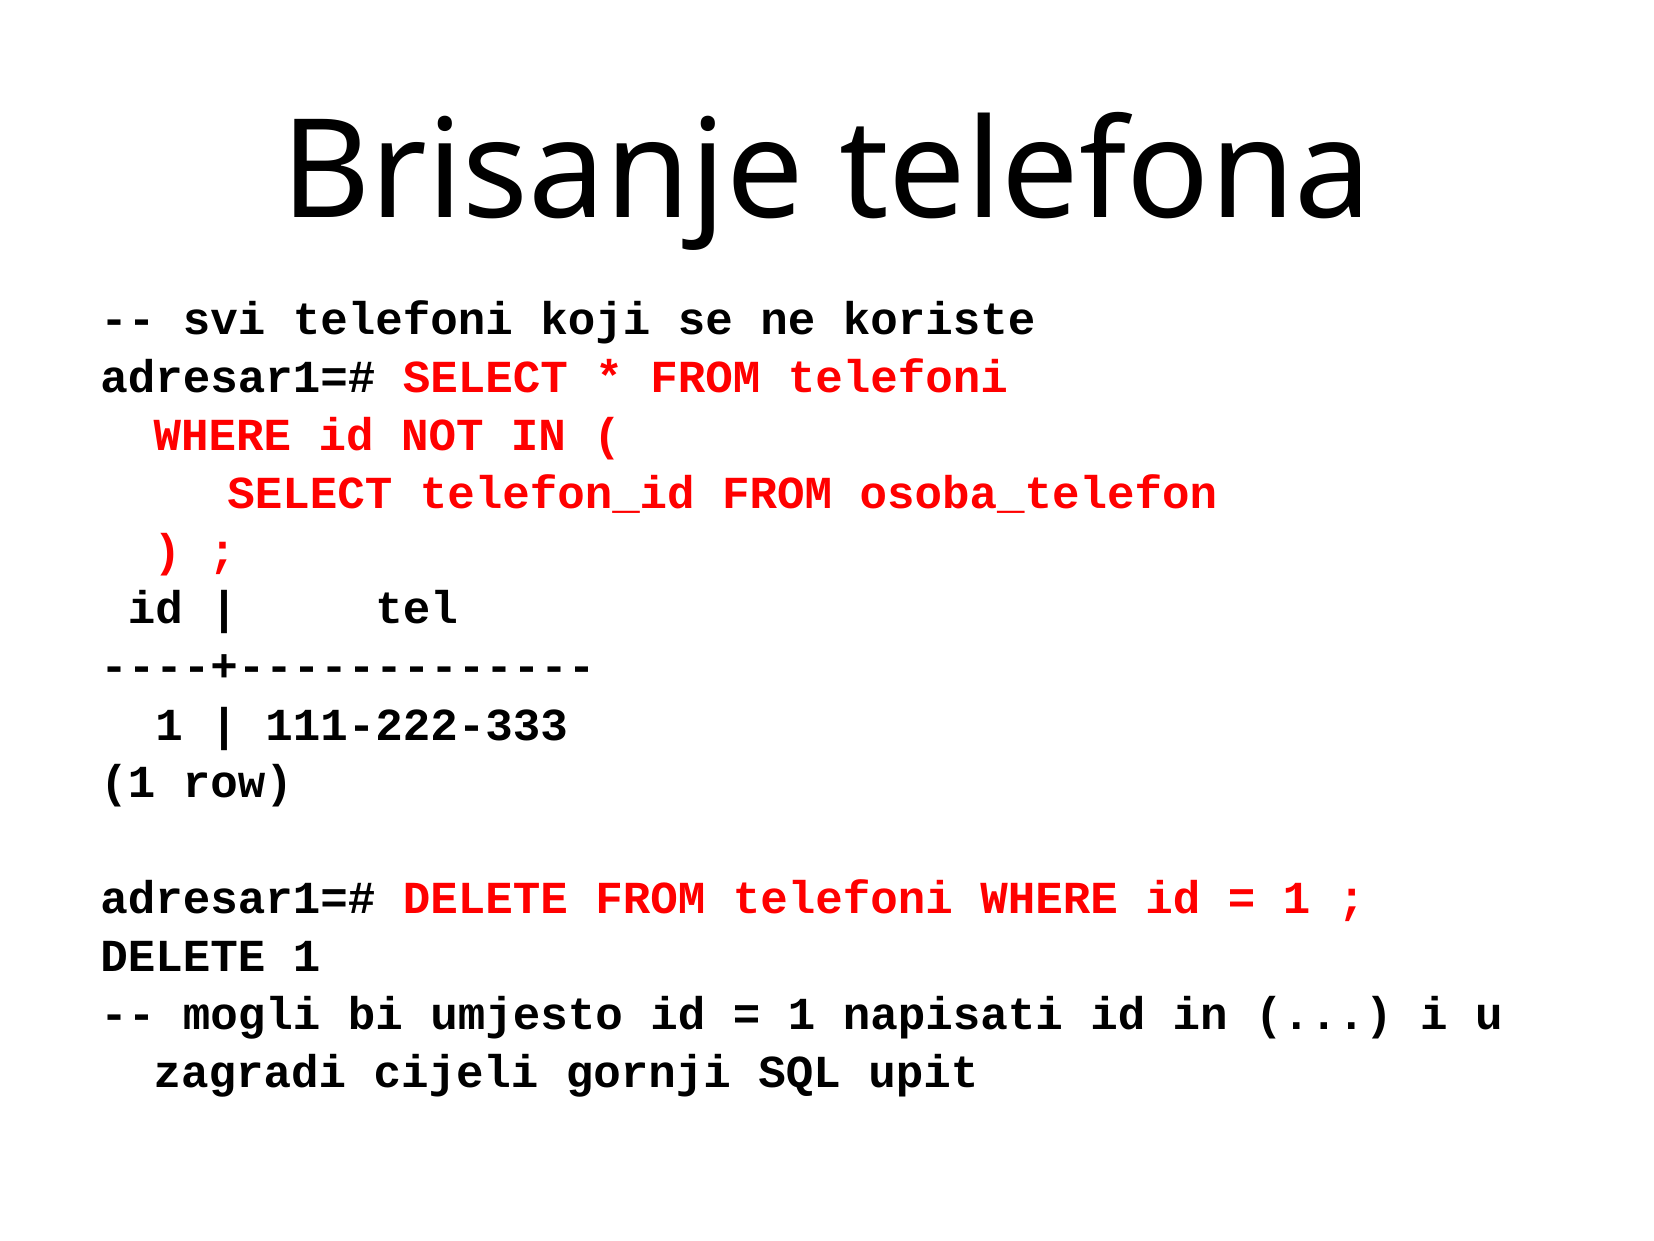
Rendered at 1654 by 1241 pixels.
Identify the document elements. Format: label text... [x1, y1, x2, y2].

list -- svi telefoni koji se ne koriste adresar1=# SELECT * FROM telefoni WHERE id NOT IN ( SELECT telefon_id FROM osoba_telefon ) ; id | tel ----+------------- 1 | 111-222-333 (1 row) adresar1=# DELETE FROM telefoni WHERE id = 1 ; DELETE 1 -- mogli bi umjesto id = 1 napisati id in (...) i u zagradi cijeli gornji SQL upit [82, 290, 1571, 1096]
title Brisanje telefona [82, 56, 1571, 250]
